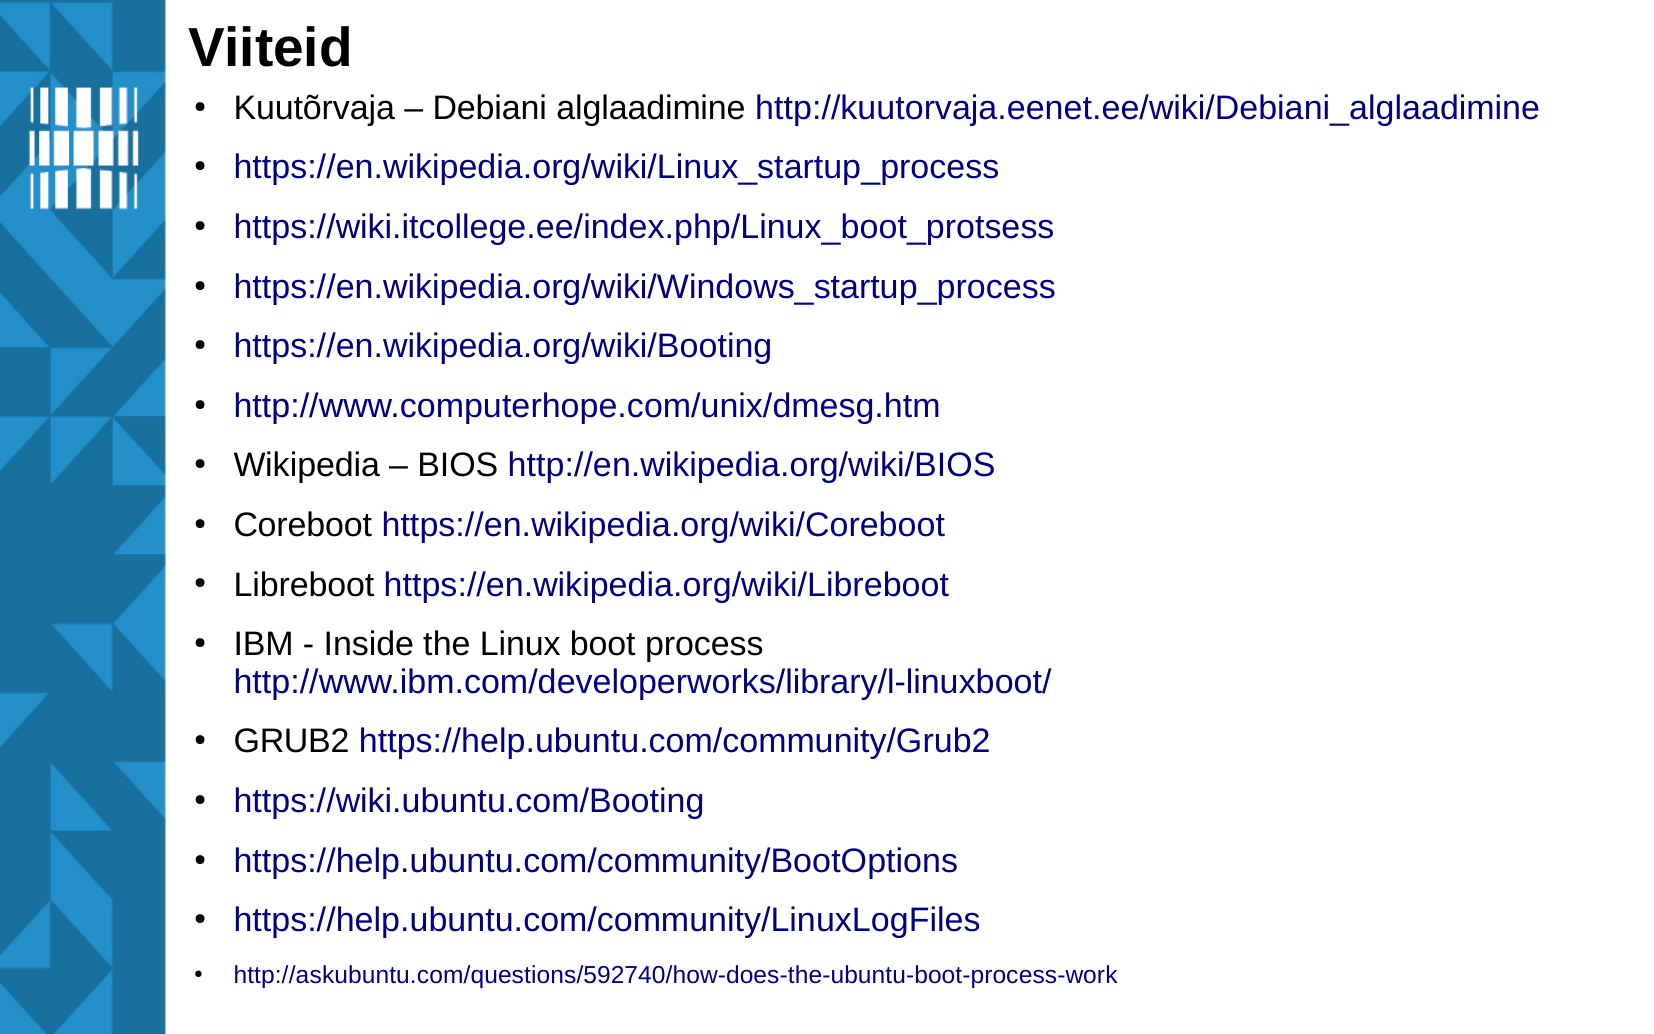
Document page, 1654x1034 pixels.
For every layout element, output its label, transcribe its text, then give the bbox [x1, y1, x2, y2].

list Kuutõrvaja – Debiani alglaadimine http://kuutorvaja.eenet.ee/wiki/Debiani_alglaadimine https://en.wikipedia.org/wiki/Linux_startup_process https://wiki.itcollege.ee/index.php/Linux_boot_protsess https://en.wikipedia.org/wiki/Windows_startup_process https://en.wikipedia.org/wiki/Booting http://www.computerhope.com/unix/dmesg.htm Wikipedia – BIOS http://en.wikipedia.org/wiki/BIOS Coreboot https://en.wikipedia.org/wiki/Coreboot Libreboot https://en.wikipedia.org/wiki/Libreboot IBM - Inside the Linux boot process http://www.ibm.com/developerworks/library/l-linuxboot/ GRUB2 https://help.ubuntu.com/community/Grub2 https://wiki.ubuntu.com/Booting https://help.ubuntu.com/community/BootOptions https://help.ubuntu.com/community/LinuxLogFiles http://askubuntu.com/questions/592740/how-does-the-ubuntu-boot-process-work [181, 88, 1565, 1004]
title Viiteid [188, 0, 1595, 99]
